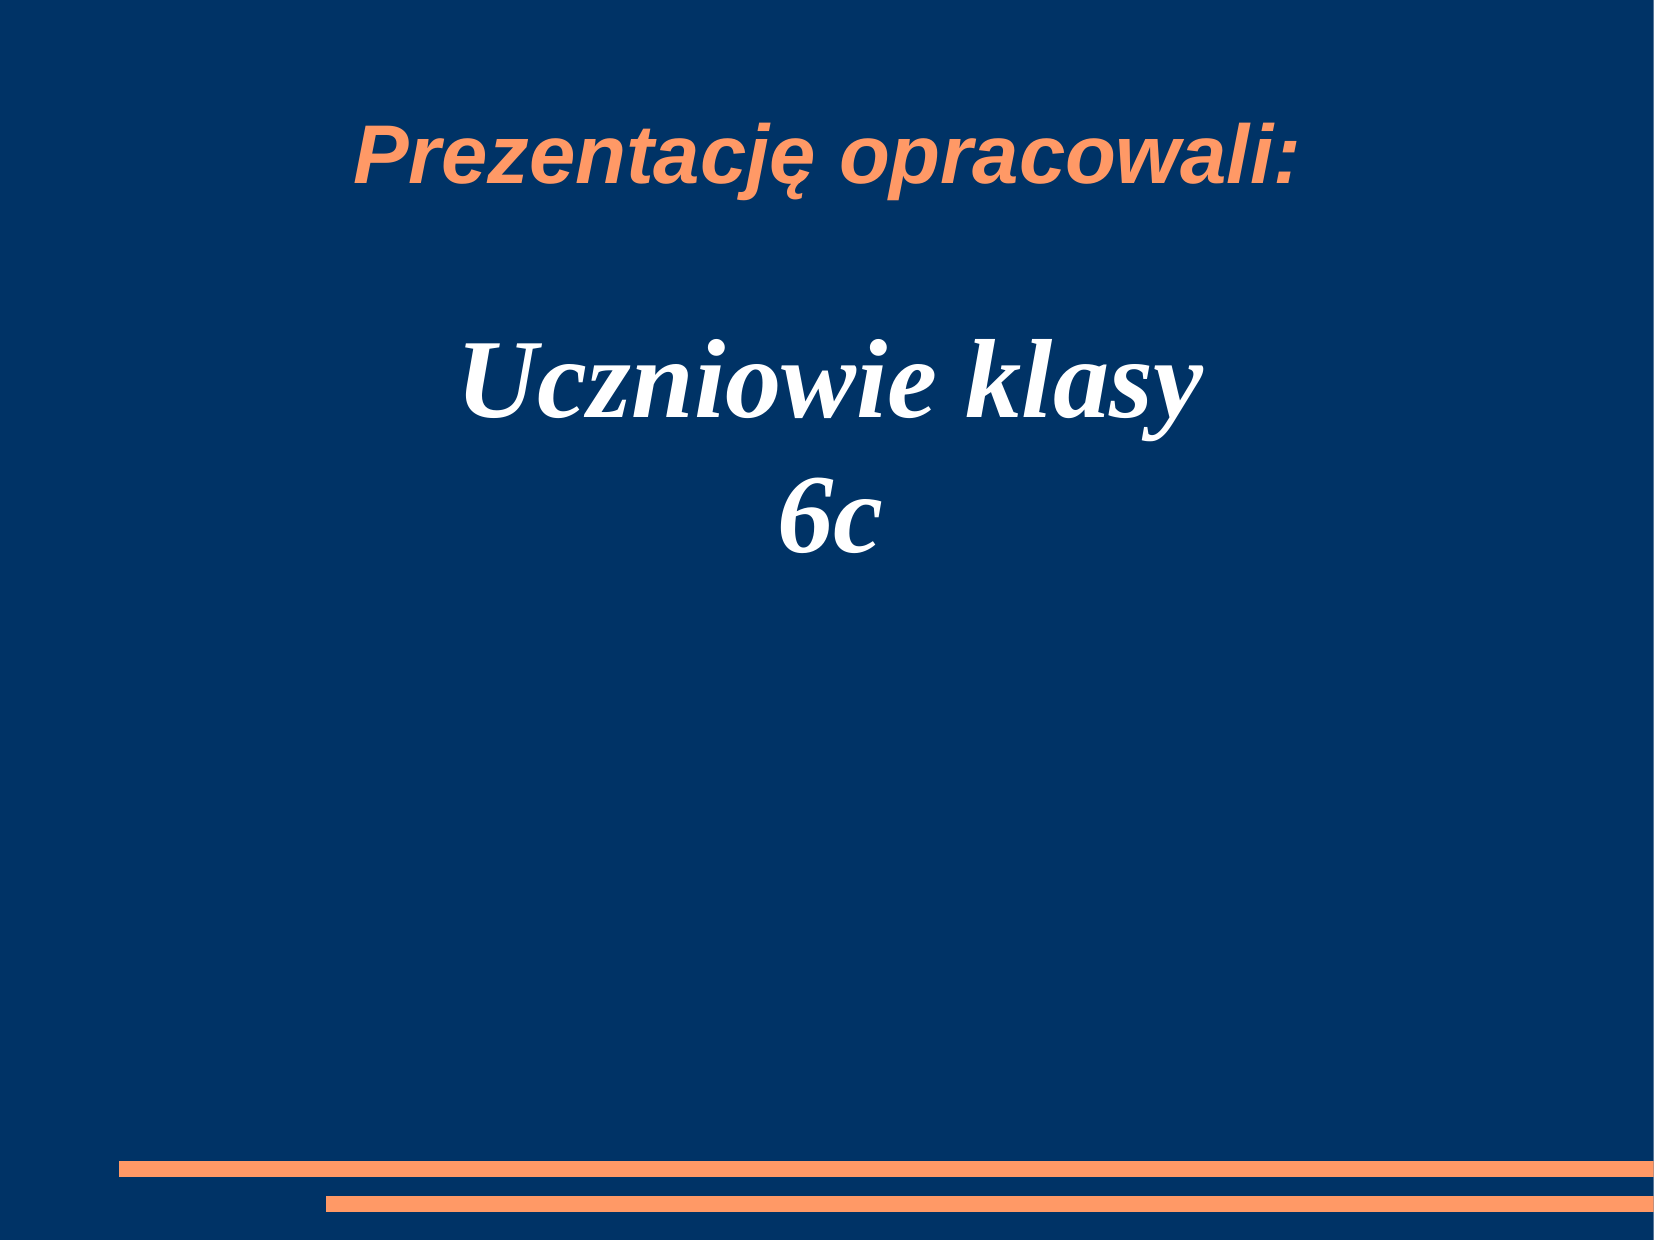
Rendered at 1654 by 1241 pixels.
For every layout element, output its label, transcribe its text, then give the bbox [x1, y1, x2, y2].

list Uczniowie klasy 6c [110, 304, 1550, 1115]
title Prezentację opracowali: [121, 46, 1534, 254]
